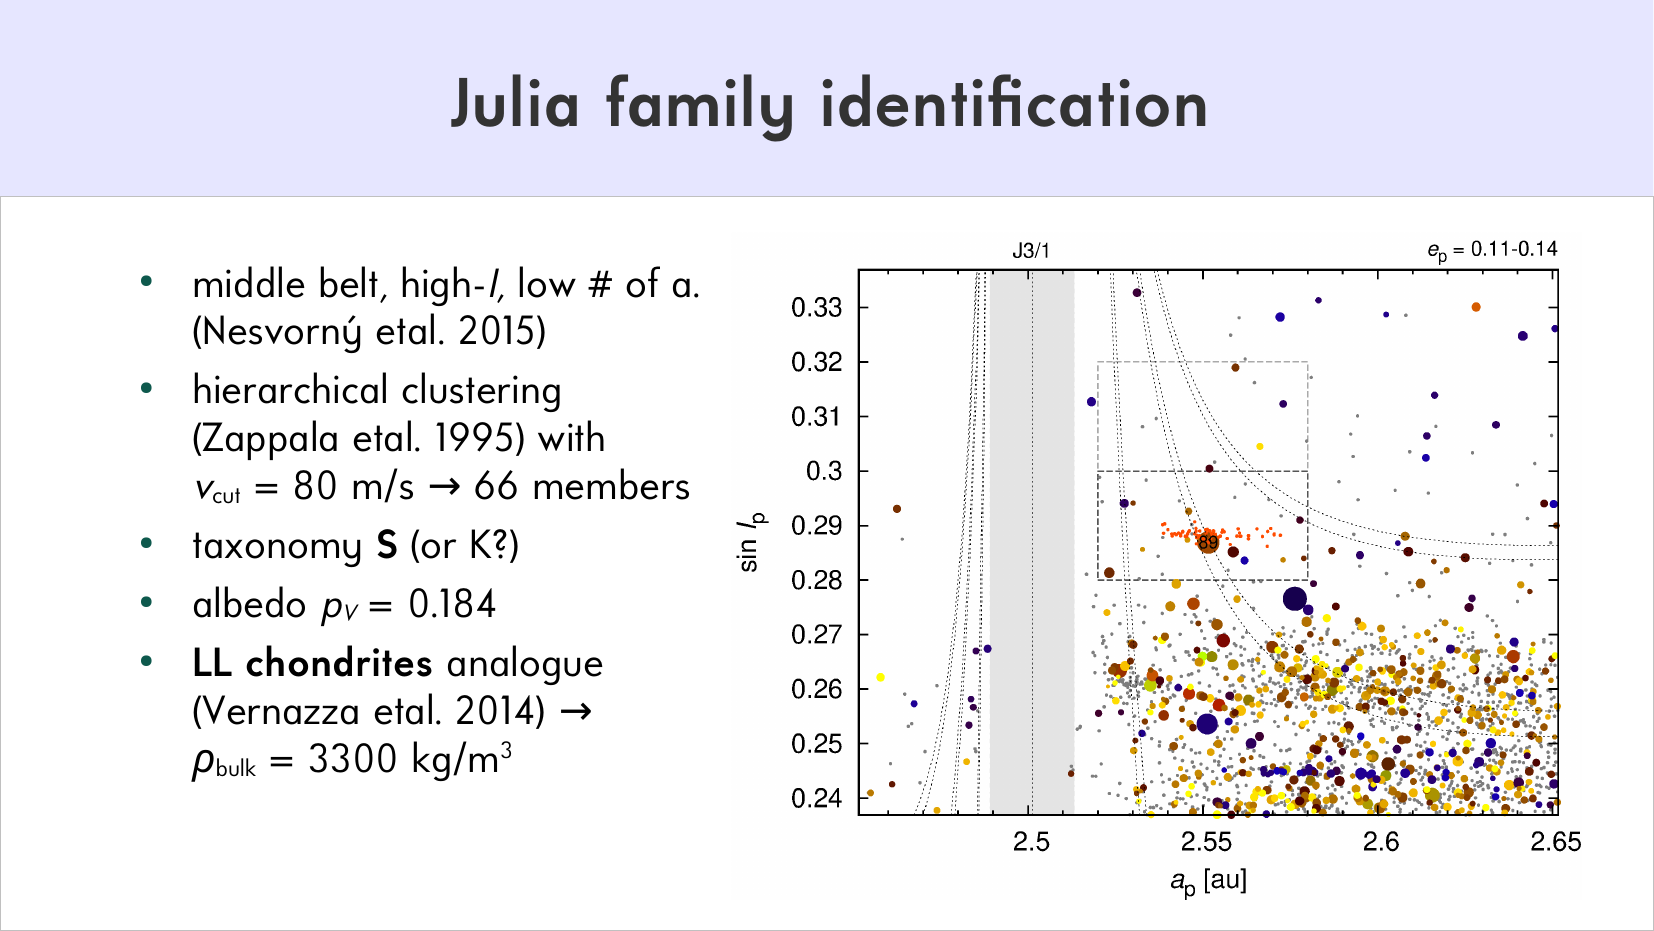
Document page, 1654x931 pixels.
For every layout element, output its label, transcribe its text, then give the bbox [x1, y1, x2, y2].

list middle belt, high-I, low # of a. (Nesvorný etal. 2015) hierarchical clustering (Zappala etal. 1995) with vcut = 80 m/s → 66 members taxonomy S (or K?) albedo pV = 0.184 LL chondrites analogue (Vernazza etal. 2014) → ρbulk = 3300 kg/m3 [121, 258, 731, 889]
picture [731, 232, 1582, 900]
title Julia family identification [124, 23, 1537, 179]
